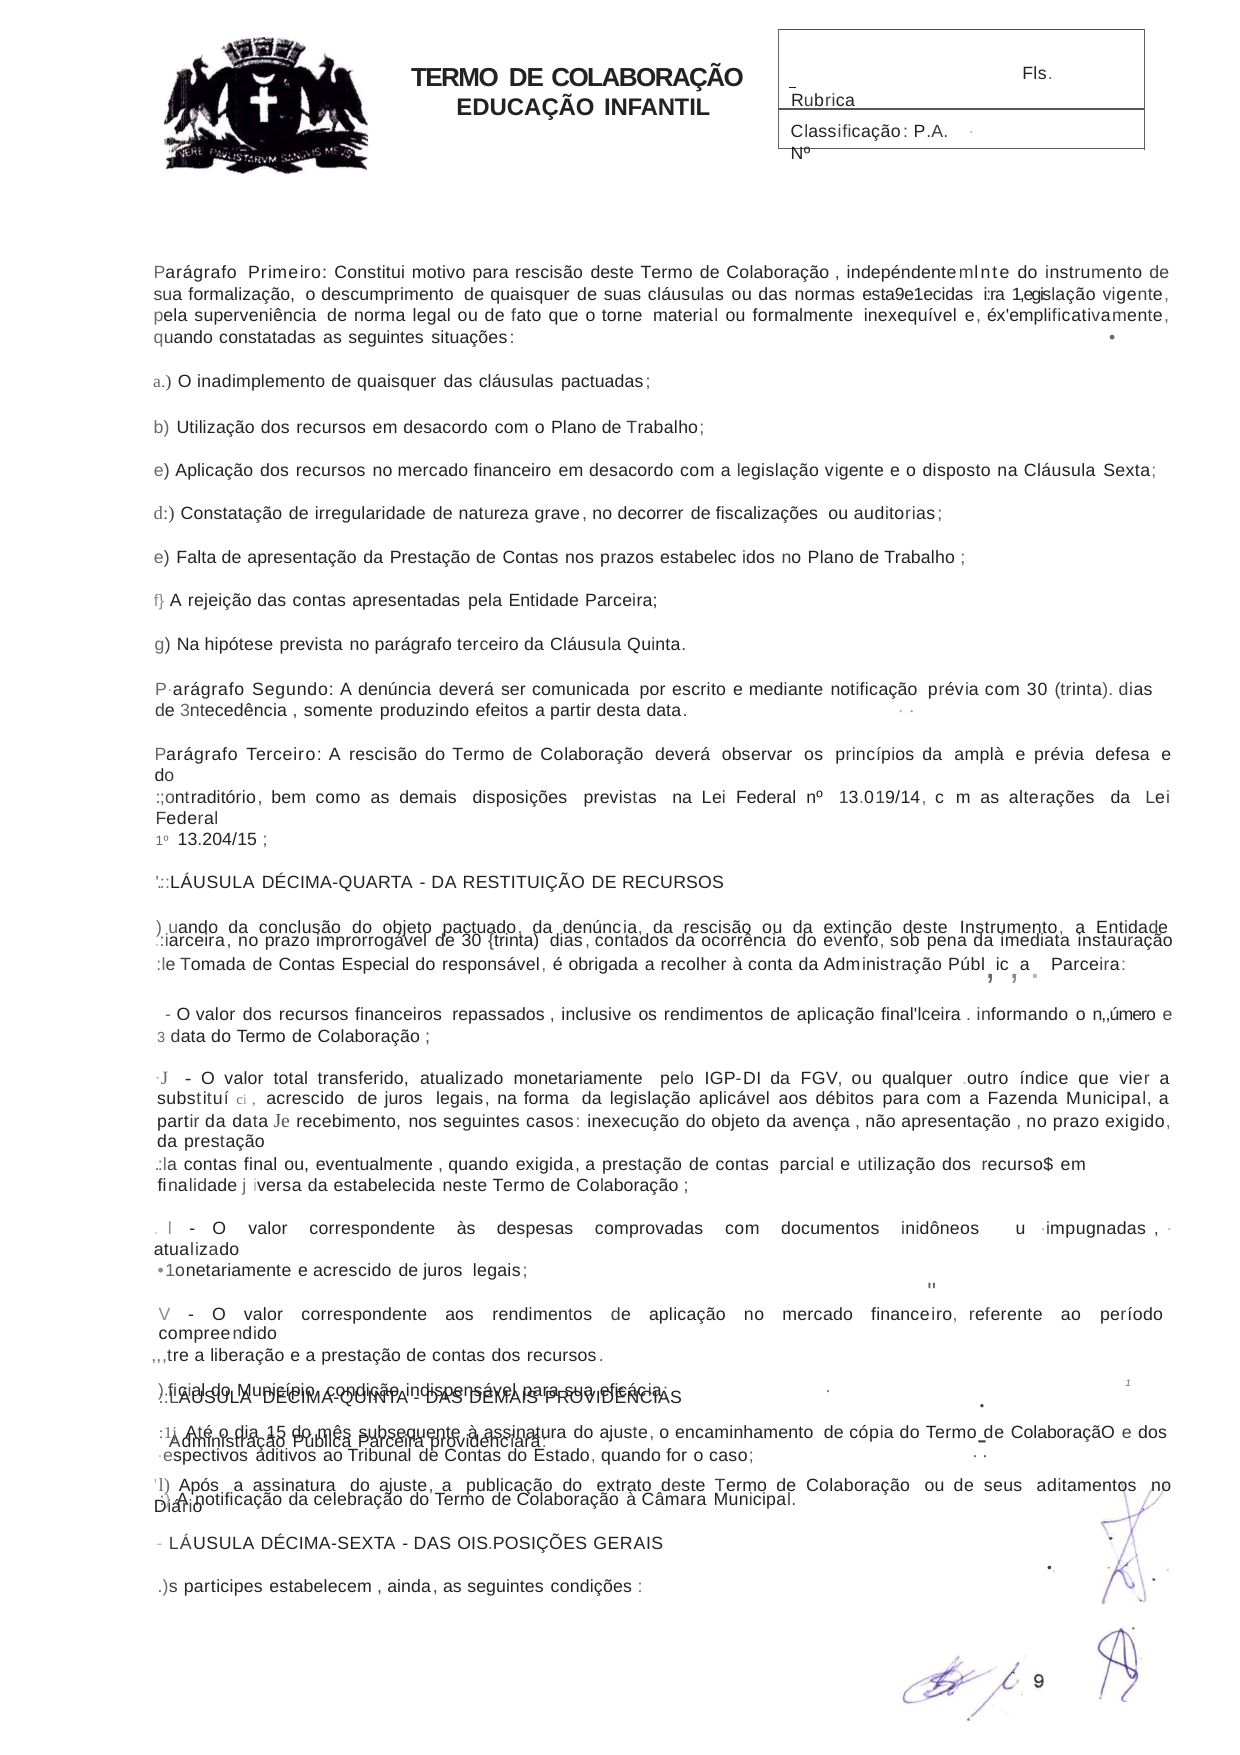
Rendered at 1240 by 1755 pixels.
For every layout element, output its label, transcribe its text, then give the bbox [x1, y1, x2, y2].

text_box Classificação: P.A. · Nº [788, 120, 1003, 143]
text_box TERMO DE COLABORAÇÃO EDUCAÇÃO INFANTIL [409, 60, 746, 120]
text_box Rubrica [787, 60, 1008, 110]
text_box :1j Até o dia 15 do mês subsequente à assinatura do ajuste, o encaminhamento de cópia do Termo de ColaboraçãO e dos ·espectivos aditivos ao Tribunal de Contas do Estado, quando for o caso; ·· :) A notificação da celebração do Termo de Colaboração à Câmara Municipal. - LÁUSULA DÉCIMA-SEXTA - DAS OIS.POSIÇÕES GERAIS •. .)s participes estabelecem , ainda, as seguintes condições : [154, 1421, 1174, 1596]
text_box )ficial do Município, condição indispensável para sua eficácia; · [156, 1378, 835, 1401]
text_box [1096, 1596, 1170, 1702]
text_box 1 [1123, 1376, 1135, 1391]
text_box ·- [975, 1386, 988, 1420]
text_box [900, 1654, 1044, 1720]
text_box [164, 38, 368, 174]
text_box Fls. [1020, 61, 1056, 84]
text_box Parágrafo Primeiro: Constitui motivo para rescisão deste Termo de Colaboração , indepéndentemlnte do instrumento de sua formalização, o descumprimento de quaisquer de suas cláusulas ou das normas esta9e1ecidas i:ra 1,egislação vigente, pela superveniência de norma legal ou de fato que o torne material ou formalmente inexequível e, éx'emplificativamente, quando constatadas as seguintes situações: • a.) O inadimplemento de quaisquer das cláusulas pactuadas; b) Utilização dos recursos em desacordo com o Plano de Trabalho; e) Aplicação dos recursos no mercado financeiro em desacordo com a legislação vigente e o disposto na Cláusula Sexta; d:) Constatação de irregularidade de natureza grave, no decorrer de fiscalizações ou auditorias; e) Falta de apresentação da Prestação de Contas nos prazos estabelec idos no Plano de Trabalho ; f} A rejeição das contas apresentadas pela Entidade Parceira; g) Na hipótese prevista no parágrafo terceiro da Cláusula Quinta. P·arágrafo Segundo: A denúncia deverá ser comunicada por escrito e mediante notificação prévia com 30 (trinta). dias de 3ntecedência , somente produzindo efeitos a partir desta data. · · Parágrafo Terceiro: A rescisão do Termo de Colaboração deverá observar os princípios da amplà e prévia defesa e do :;ontraditório, bem como as demais disposições previstas na Lei Federal nº 13.019/14, cm as alterações da Lei Federal 1º 13.204/15 ; '.::LÁUSULA DÉCIMA-QUARTA - DA RESTITUIÇÃO DE RECURSOS )uando da conclusão do objeto pactuado, da denúncia, da rescisão ou da extinção deste Instrumento, a Entidade .:iarceira, no prazo improrrogável de 30 {trinta) dias, contados da ocorrência do evento, sob pena da imediata instauração :le Tomada de Contas Especial do responsável, é obrigada a recolher à conta da Administração Públ,ic,a. Parceira: - O valor dos recursos financeiros repassados , inclusive os rendimentos de aplicação final'lceira . informando o n,,úmero e 3 data do Termo de Colaboração ; ·J - O valor total transferido, atualizado monetariamente pelo IGP-DI da FGV, ou qualquer .outro índice que vier a substituí­ ci , acrescido de juros legais, na forma da legislação aplicável aos débitos para com a Fazenda Municipal, a partir da data Je recebimento, nos seguintes casos: inexecução do objeto da avença , não apresentação , no prazo exigido, da prestação .:la contas final ou, eventualmente , quando exigida, a prestação de contas parcial e utilização dos recurso$ em finalidade j iversa da estabelecida neste Termo de Colaboração ; . l - O valor correspondente às despesas comprovadas com documentos inidôneos u ·impugnadas , · atualizado •1onetariamente e acrescido de juros legais; " V - O valor correspondente aos rendimentos de aplicação no mercado financeiro, referente ao período compreendido ,,,tre a liberação e a prestação de contas dos recursos. ::LÁUSULA DÉCIMA-QUINTA - DAS DEMAIS PROVIDÊNCIAS Administração Pública Parceira providenciará: 'l) Após a assinatura do ajuste, a publicação do extrato deste Termo de Colaboração ou de seus aditamentos no Diário [149, 260, 1175, 1380]
